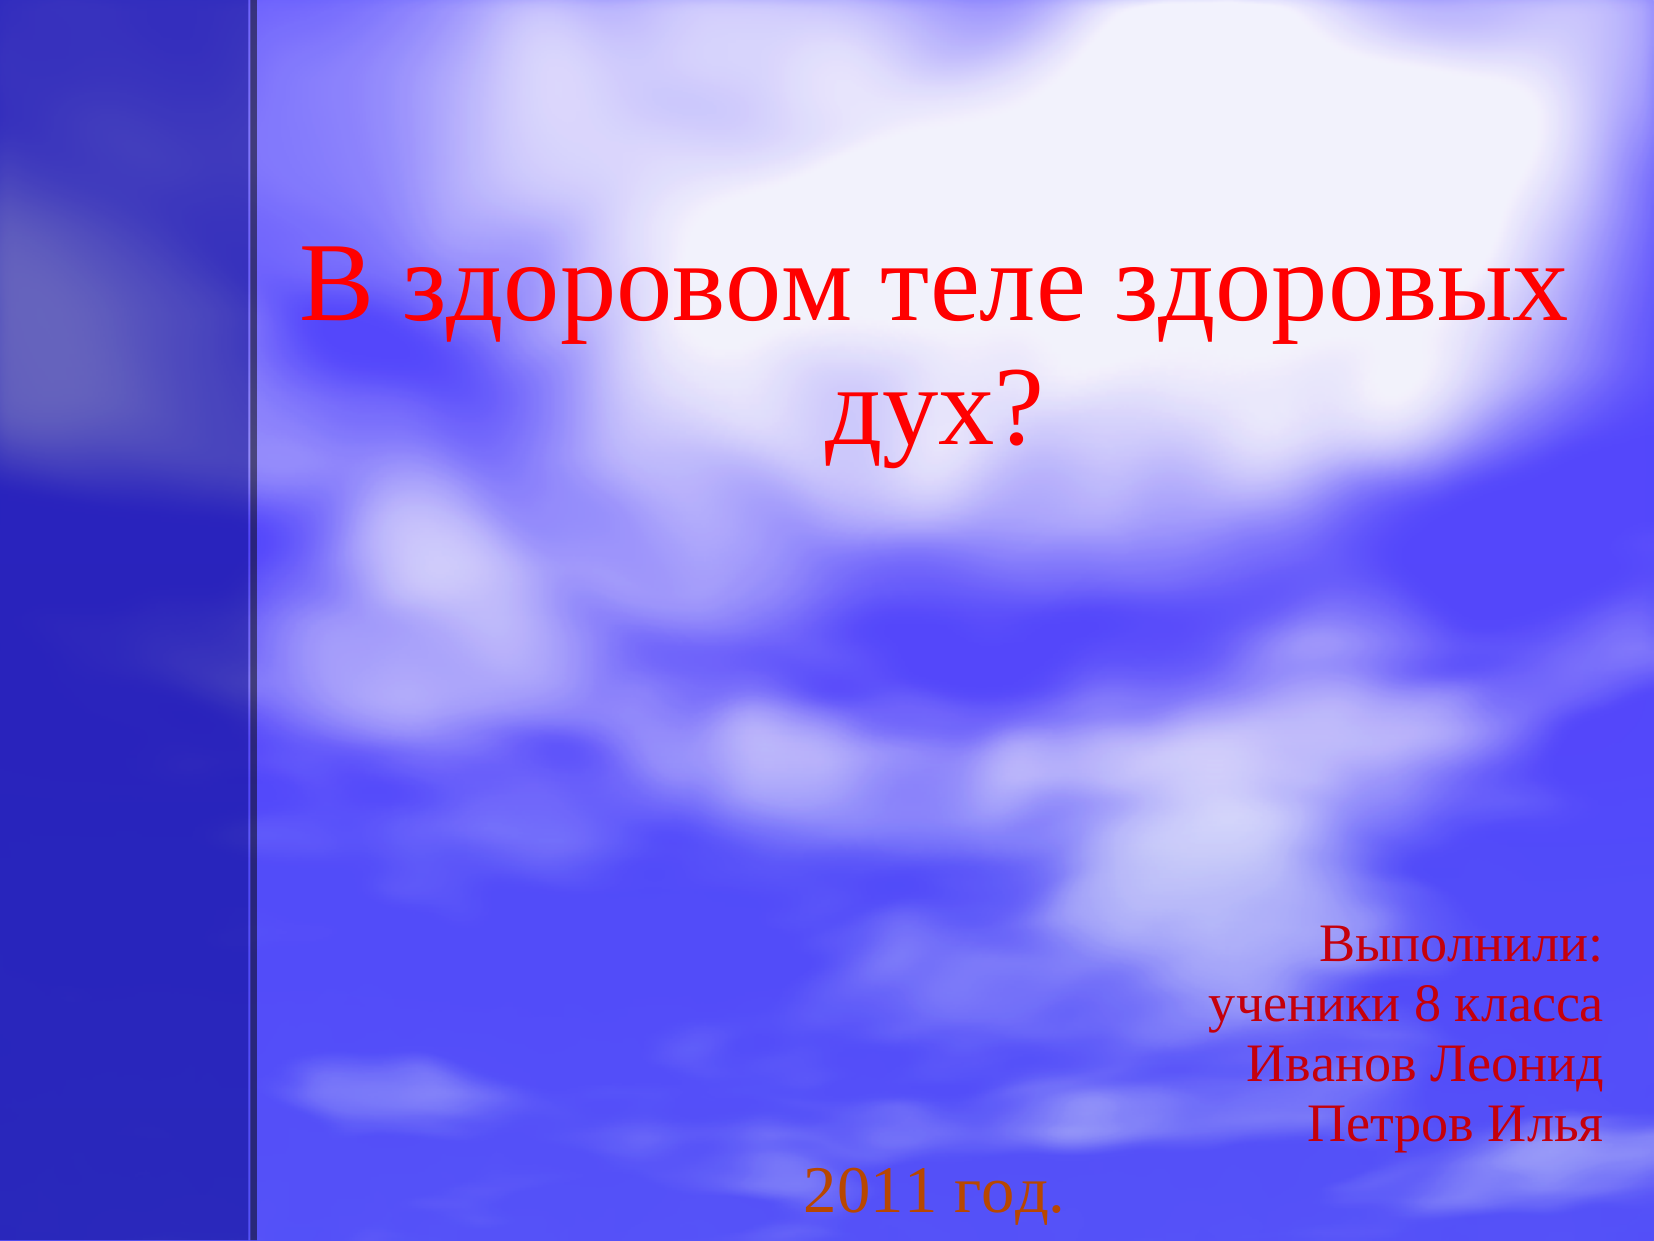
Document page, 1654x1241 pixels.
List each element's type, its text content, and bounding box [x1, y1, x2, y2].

subtitle В здоровом теле здоровых дух? Выполнили: ученики 8 класса Иванов Леонид Петров Илья 2011 год. [265, 0, 1605, 1230]
